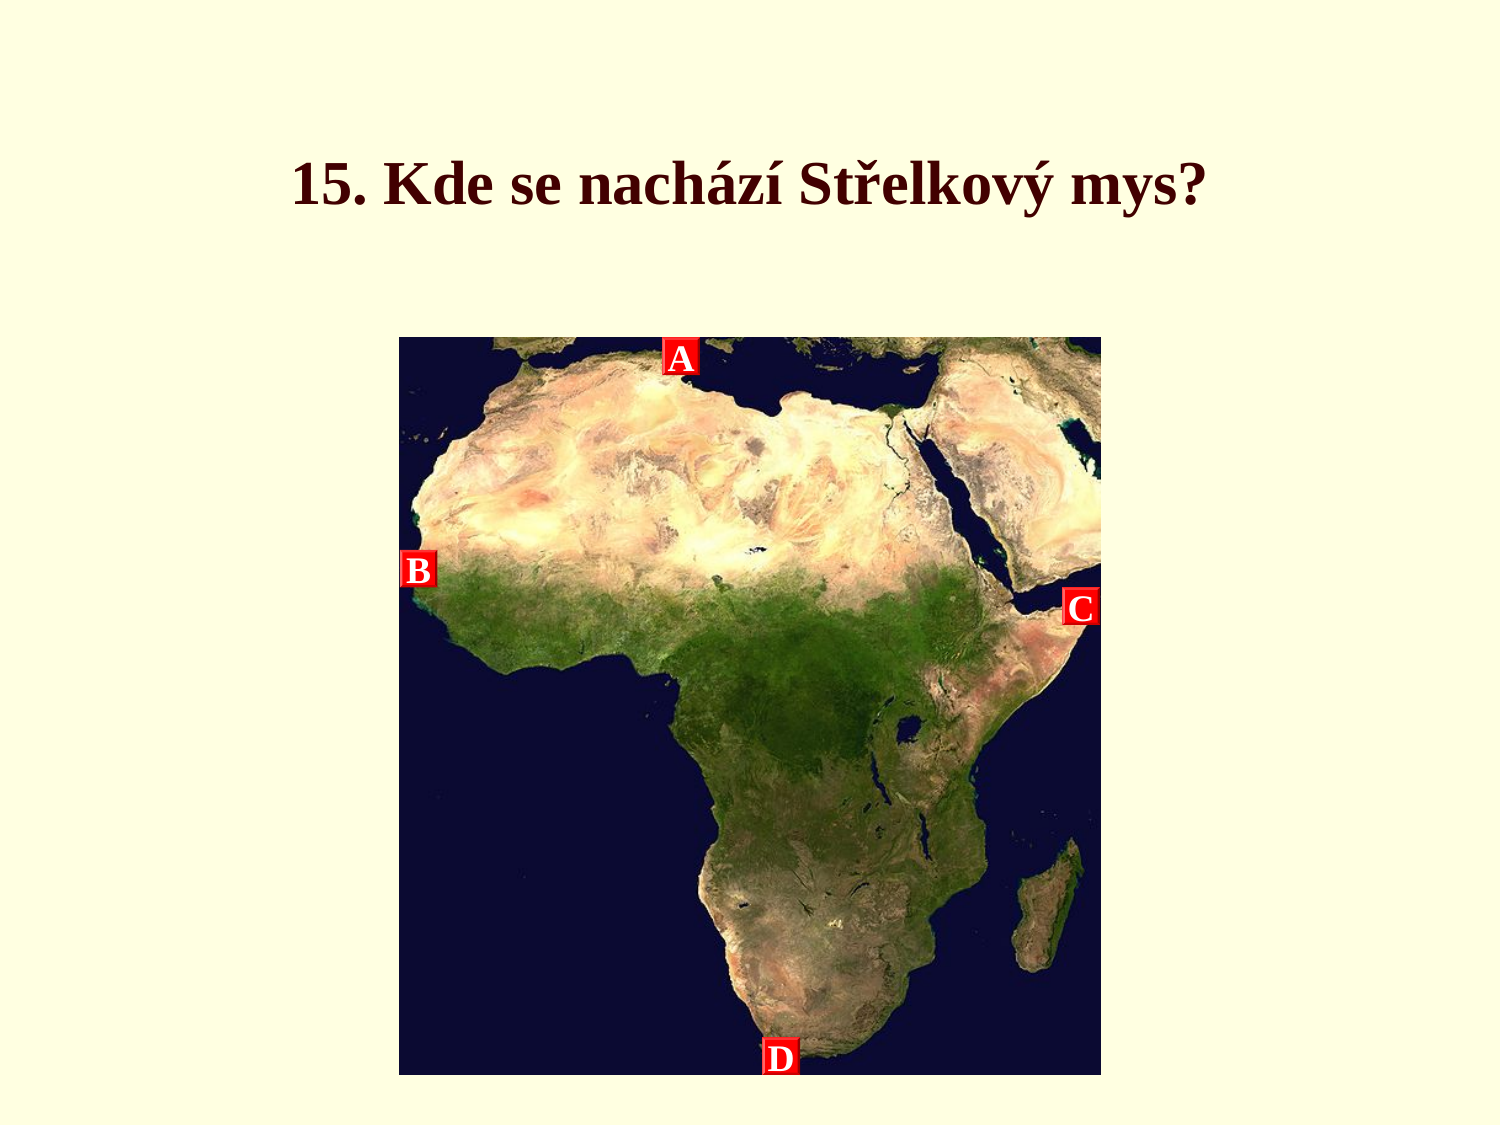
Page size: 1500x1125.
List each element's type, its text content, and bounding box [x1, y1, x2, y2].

title 15. Kde se nachází Střelkový mys? [0, 135, 1500, 225]
text_box D [765, 1040, 797, 1072]
text_box A [665, 340, 697, 372]
text_box C [1065, 590, 1097, 622]
text_box B [403, 553, 435, 585]
text_box [399, 337, 1101, 1076]
